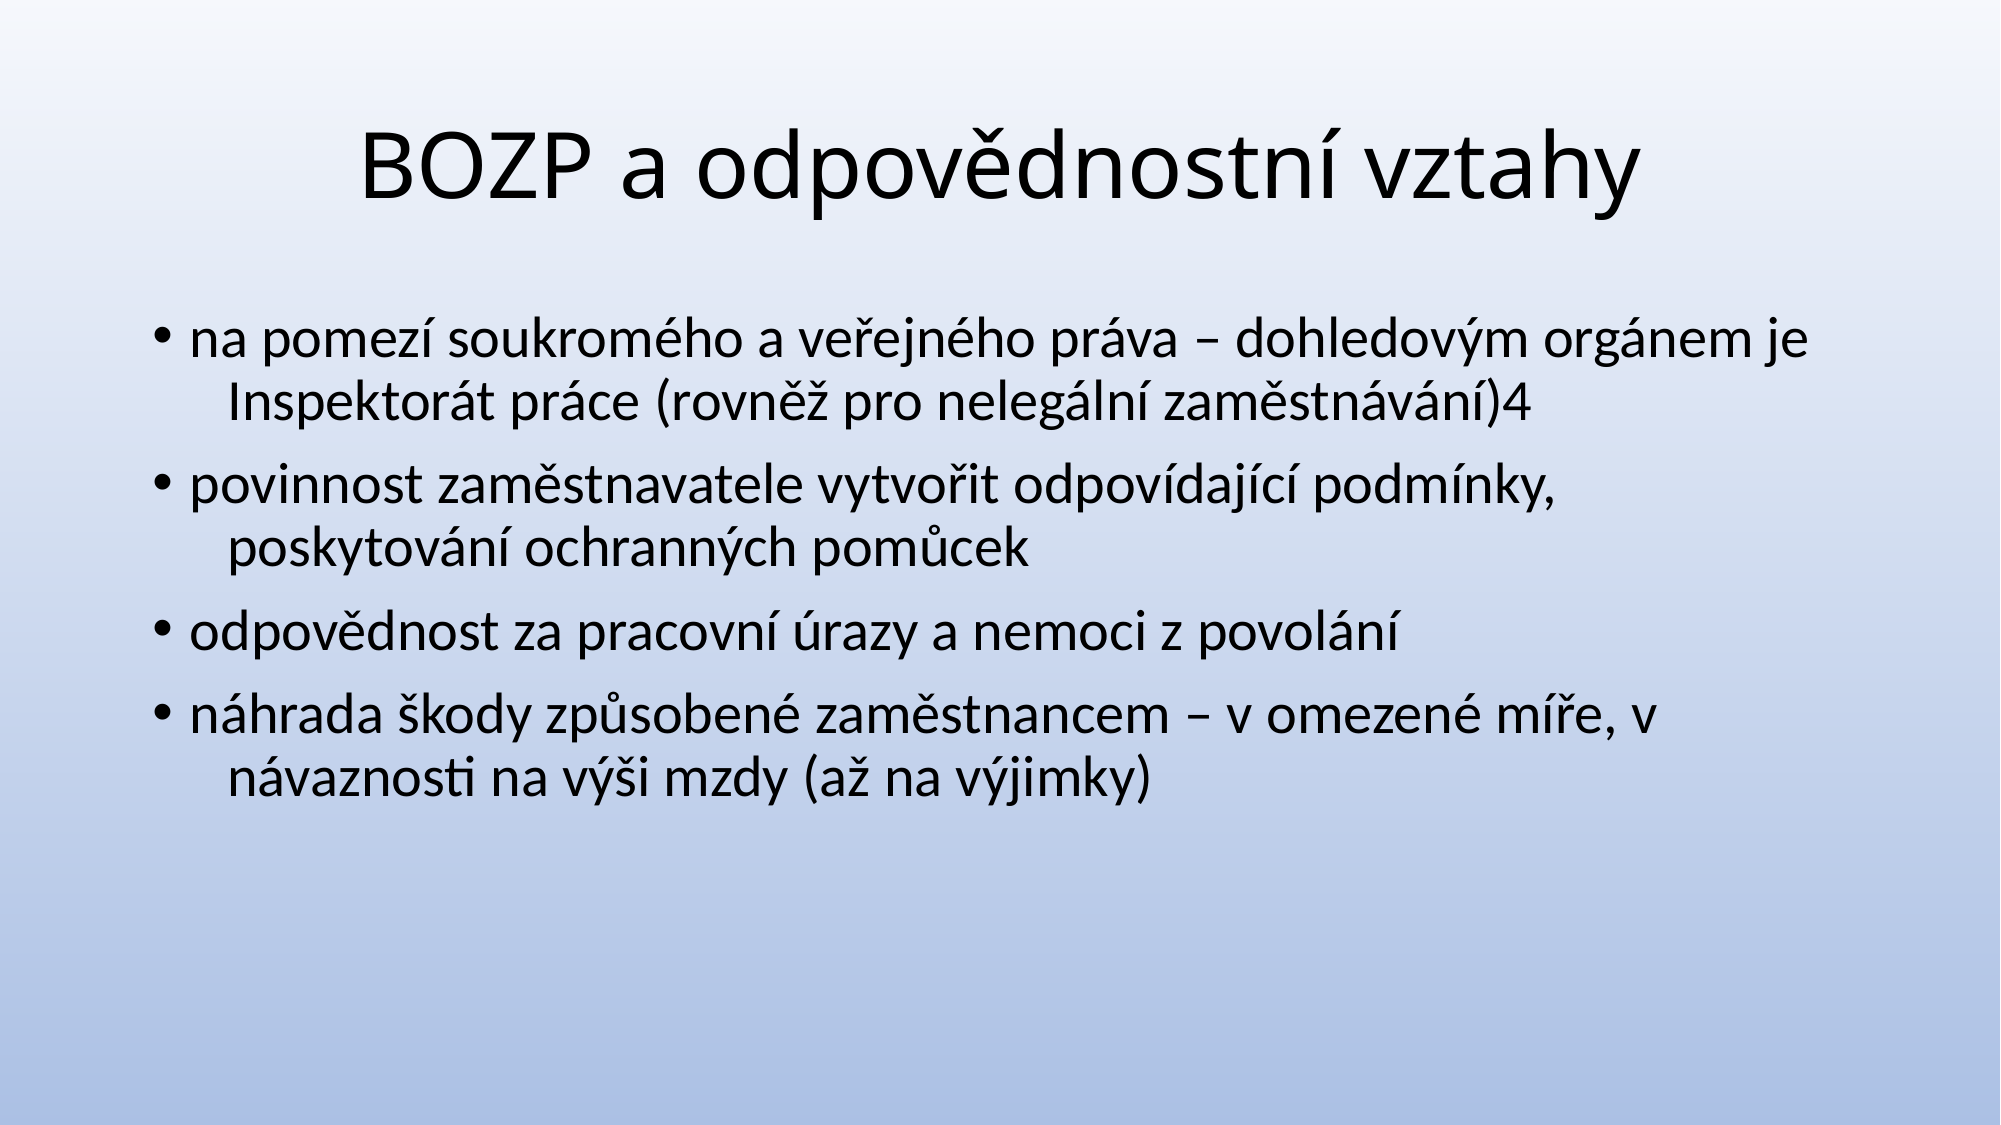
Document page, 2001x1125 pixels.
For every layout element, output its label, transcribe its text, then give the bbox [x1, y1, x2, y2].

title BOZP a odpovědnostní vztahy [137, 59, 1863, 278]
list na pomezí soukromého a veřejného práva – dohledovým orgánem je Inspektorát práce (rovněž pro nelegální zaměstnávání)4 povinnost zaměstnavatele vytvořit odpovídající podmínky, poskytování ochranných pomůcek odpovědnost za pracovní úrazy a nemoci z povolání náhrada škody způsobené zaměstnancem – v omezené míře, v návaznosti na výši mzdy (až na výjimky) [137, 299, 1863, 1014]
